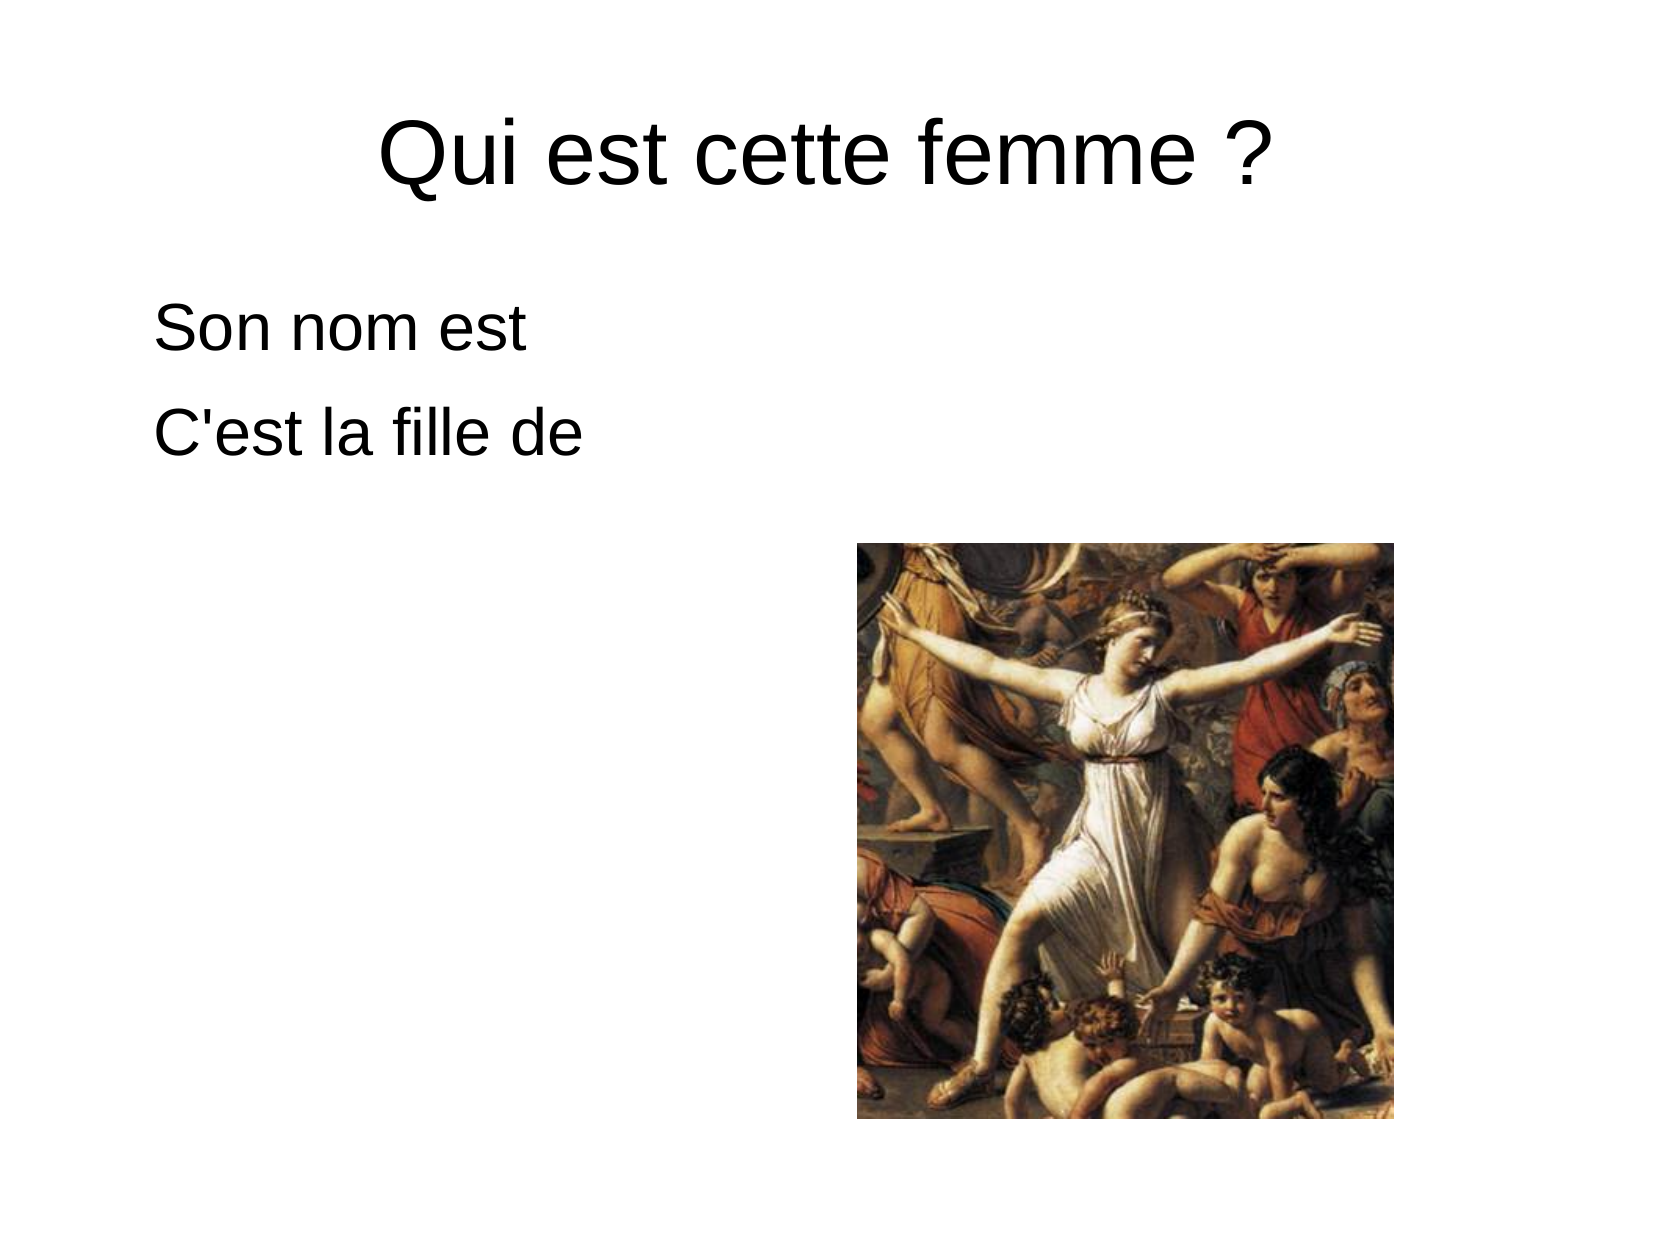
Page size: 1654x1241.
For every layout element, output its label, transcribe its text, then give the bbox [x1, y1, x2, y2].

picture [857, 543, 1394, 1119]
title Qui est cette femme ? [82, 49, 1571, 257]
list Son nom est C'est la fille de [82, 290, 1571, 1109]
